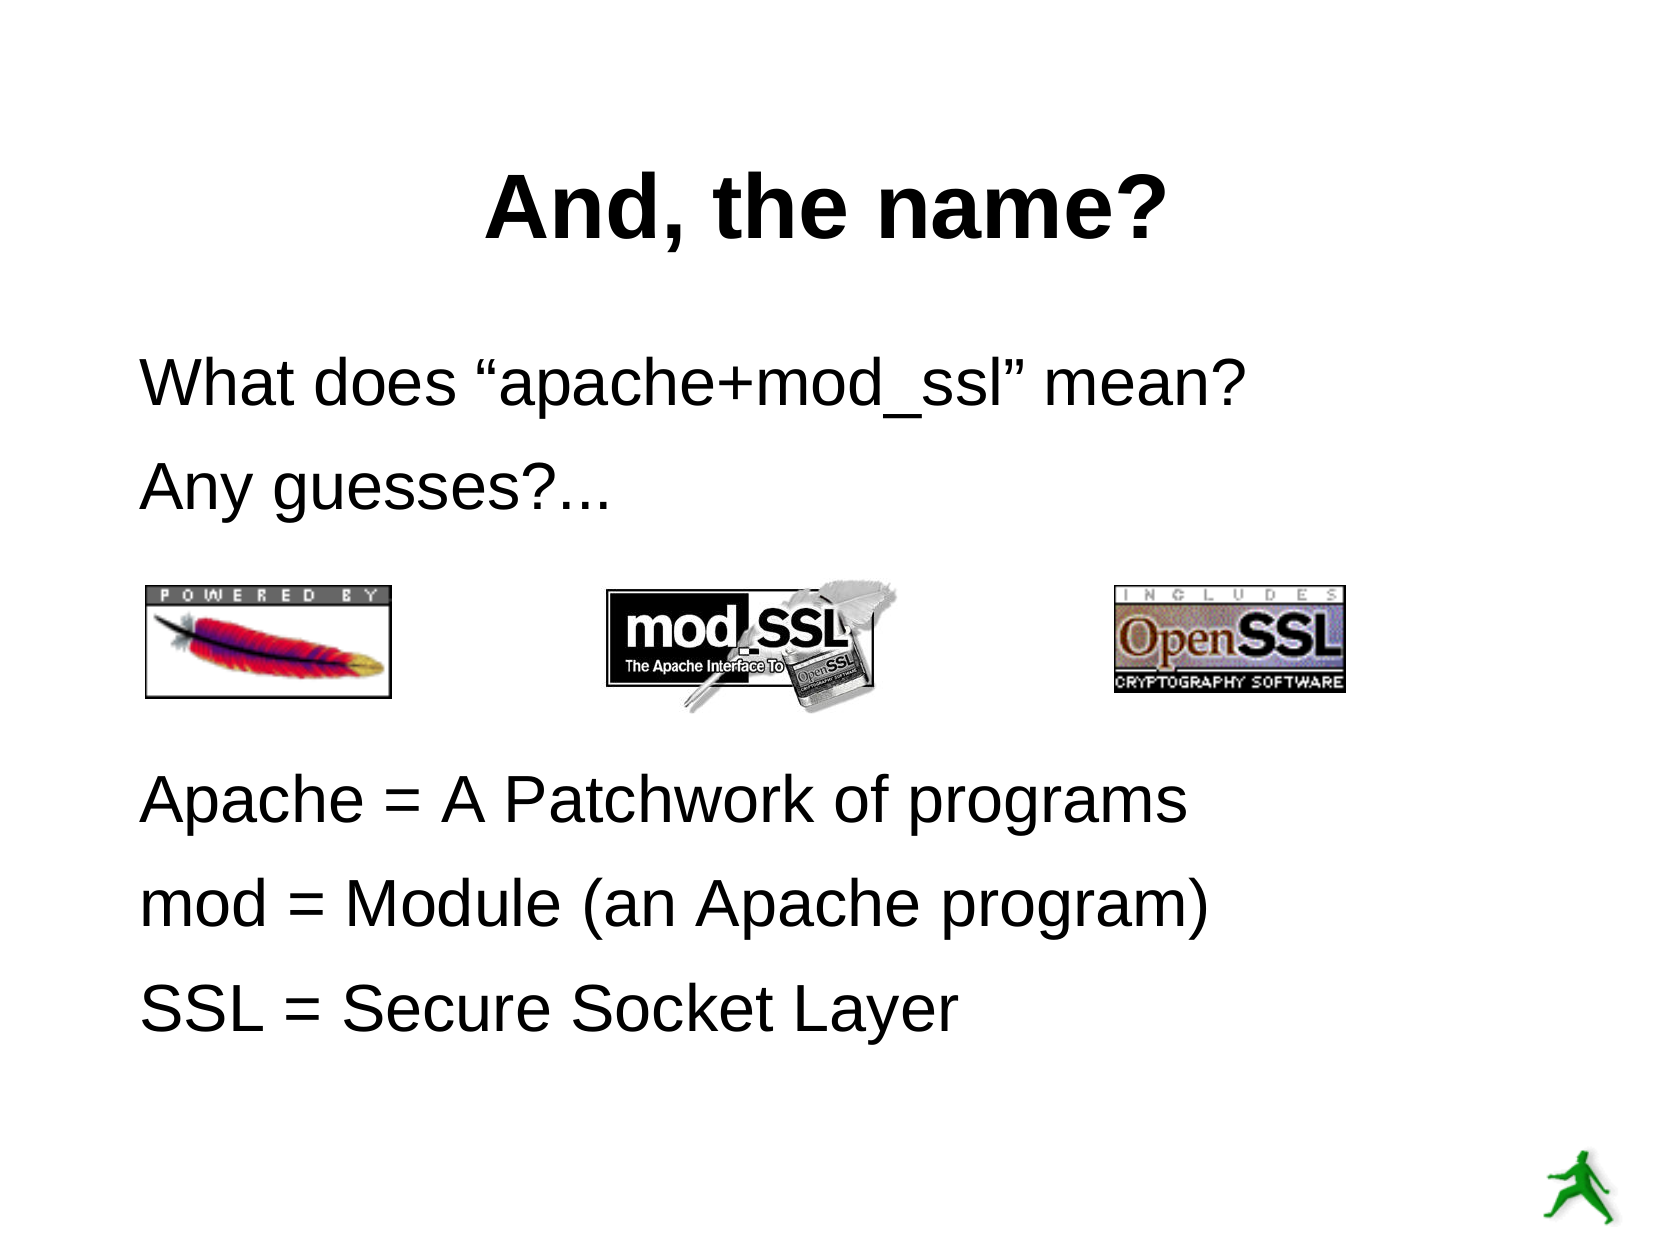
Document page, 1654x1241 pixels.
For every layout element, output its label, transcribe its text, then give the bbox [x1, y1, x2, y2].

picture [1114, 585, 1346, 693]
title And, the name? [121, 102, 1534, 311]
picture [1541, 1135, 1634, 1227]
picture [585, 578, 898, 714]
list What does “apache+mod_ssl” mean? Any guesses?... Apache = A Patchwork of programs mod = Module (an Apache program) SSL = Secure Socket Layer [121, 344, 1534, 1127]
picture [145, 585, 392, 699]
